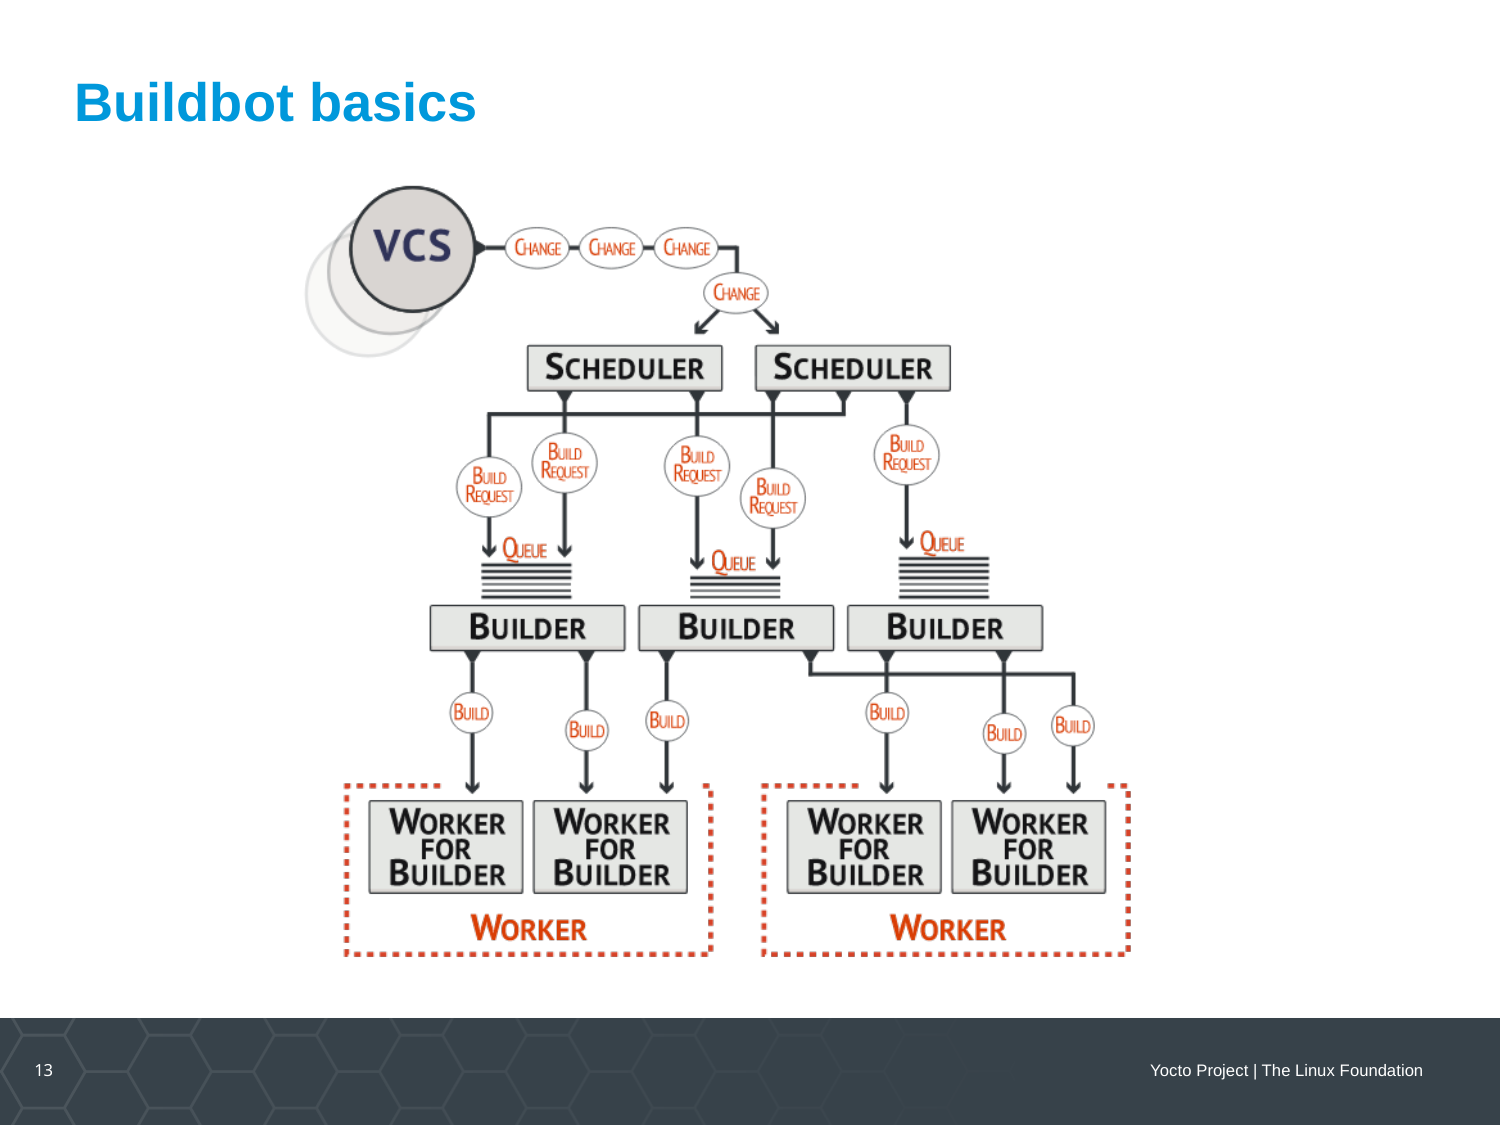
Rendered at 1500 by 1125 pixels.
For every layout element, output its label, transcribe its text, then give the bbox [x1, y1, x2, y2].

text_box Buildbot basics [74, 67, 1424, 213]
picture [0, 0, 1500, 1125]
